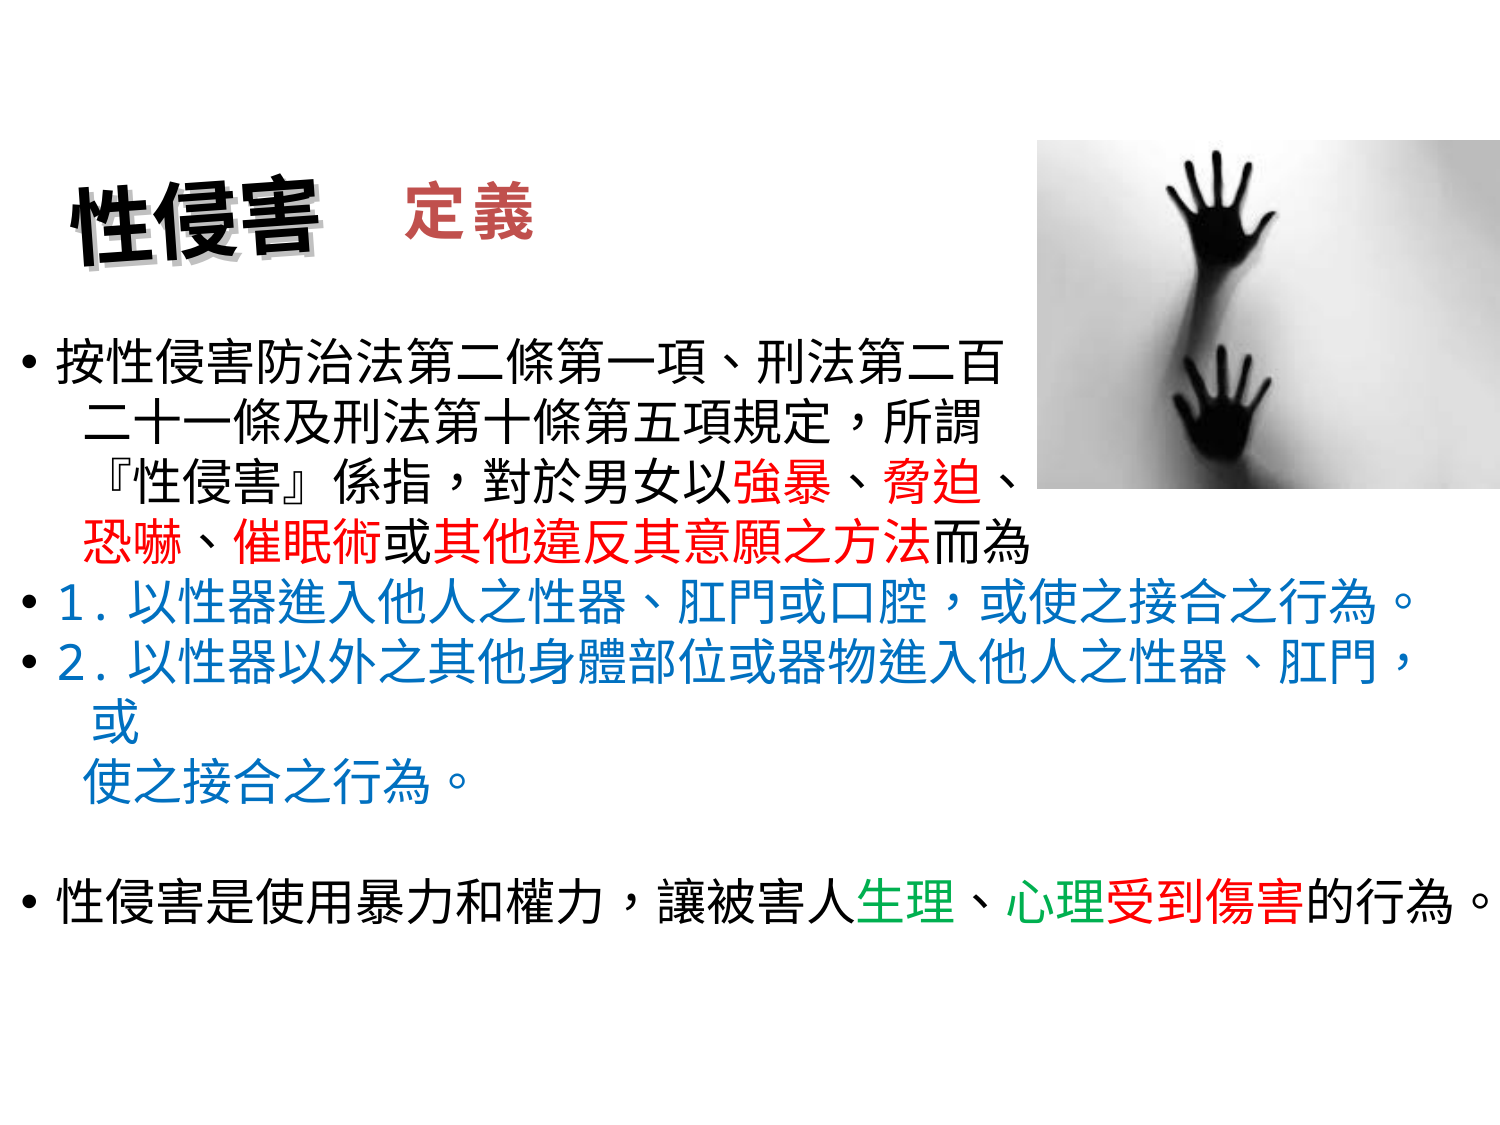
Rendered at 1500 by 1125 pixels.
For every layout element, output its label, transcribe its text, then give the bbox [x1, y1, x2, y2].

picture [1037, 140, 1500, 490]
text_box 按性侵害防治法第二條第一項、刑法第二百 二十一條及刑法第十條第五項規定，所謂 『性侵害』係指，對於男女以強暴、脅迫、 恐嚇、催眠術或其他違反其意願之方法而為 1.以性器進入他人之性器、肛門或口腔，或使之接合之行為。 2.以性器以外之其他身體部位或器物進入他人之性器、肛門，或 使之接合之行為。 性侵害是使用暴力和權力，讓被害人生理、心理受到傷害的行為。 [6, 323, 1474, 938]
text_box 定義 [342, 114, 723, 193]
text_box 性侵害 [31, 150, 360, 286]
